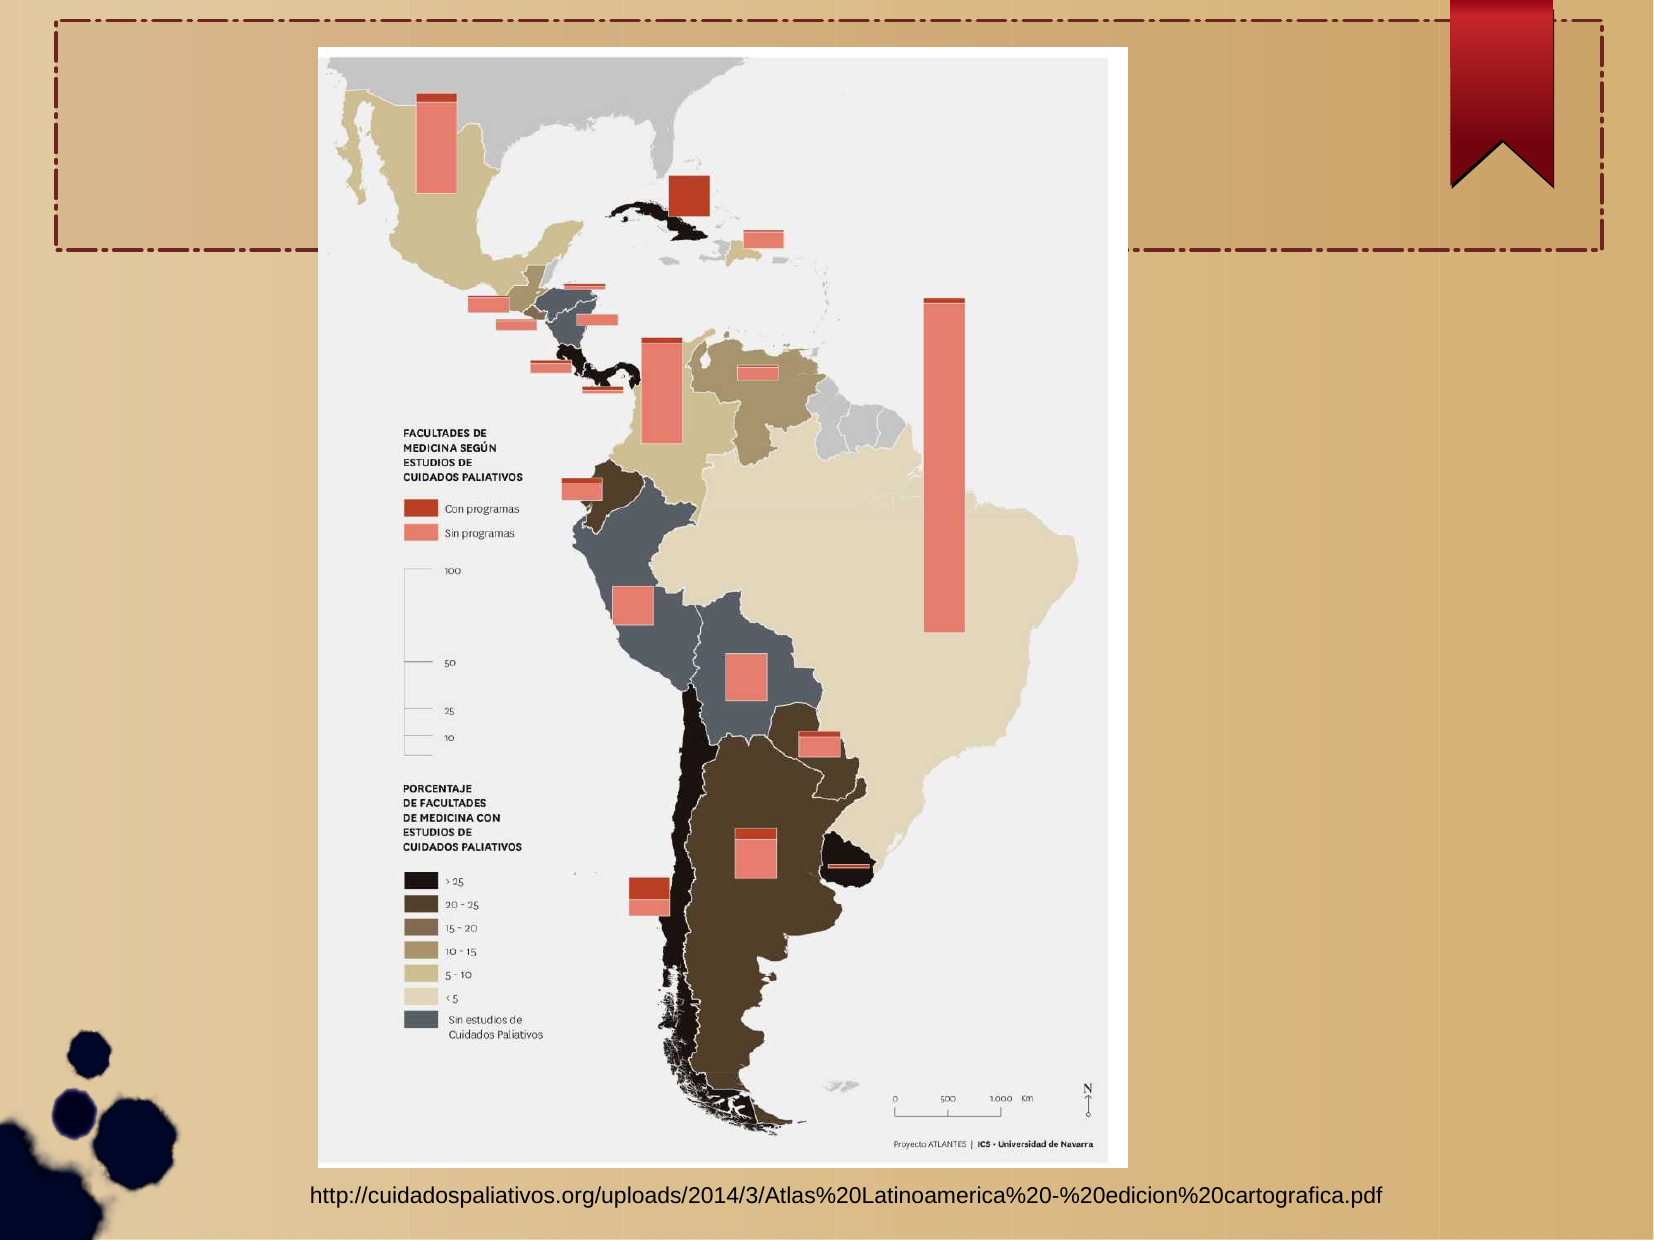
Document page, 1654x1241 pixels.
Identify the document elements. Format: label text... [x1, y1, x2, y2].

picture [318, 47, 1128, 1168]
text_box http://cuidadospaliativos.org/uploads/2014/3/Atlas%20Latinoamerica%20-%20edicion%20cartografica.pdf [295, 1175, 1619, 1229]
